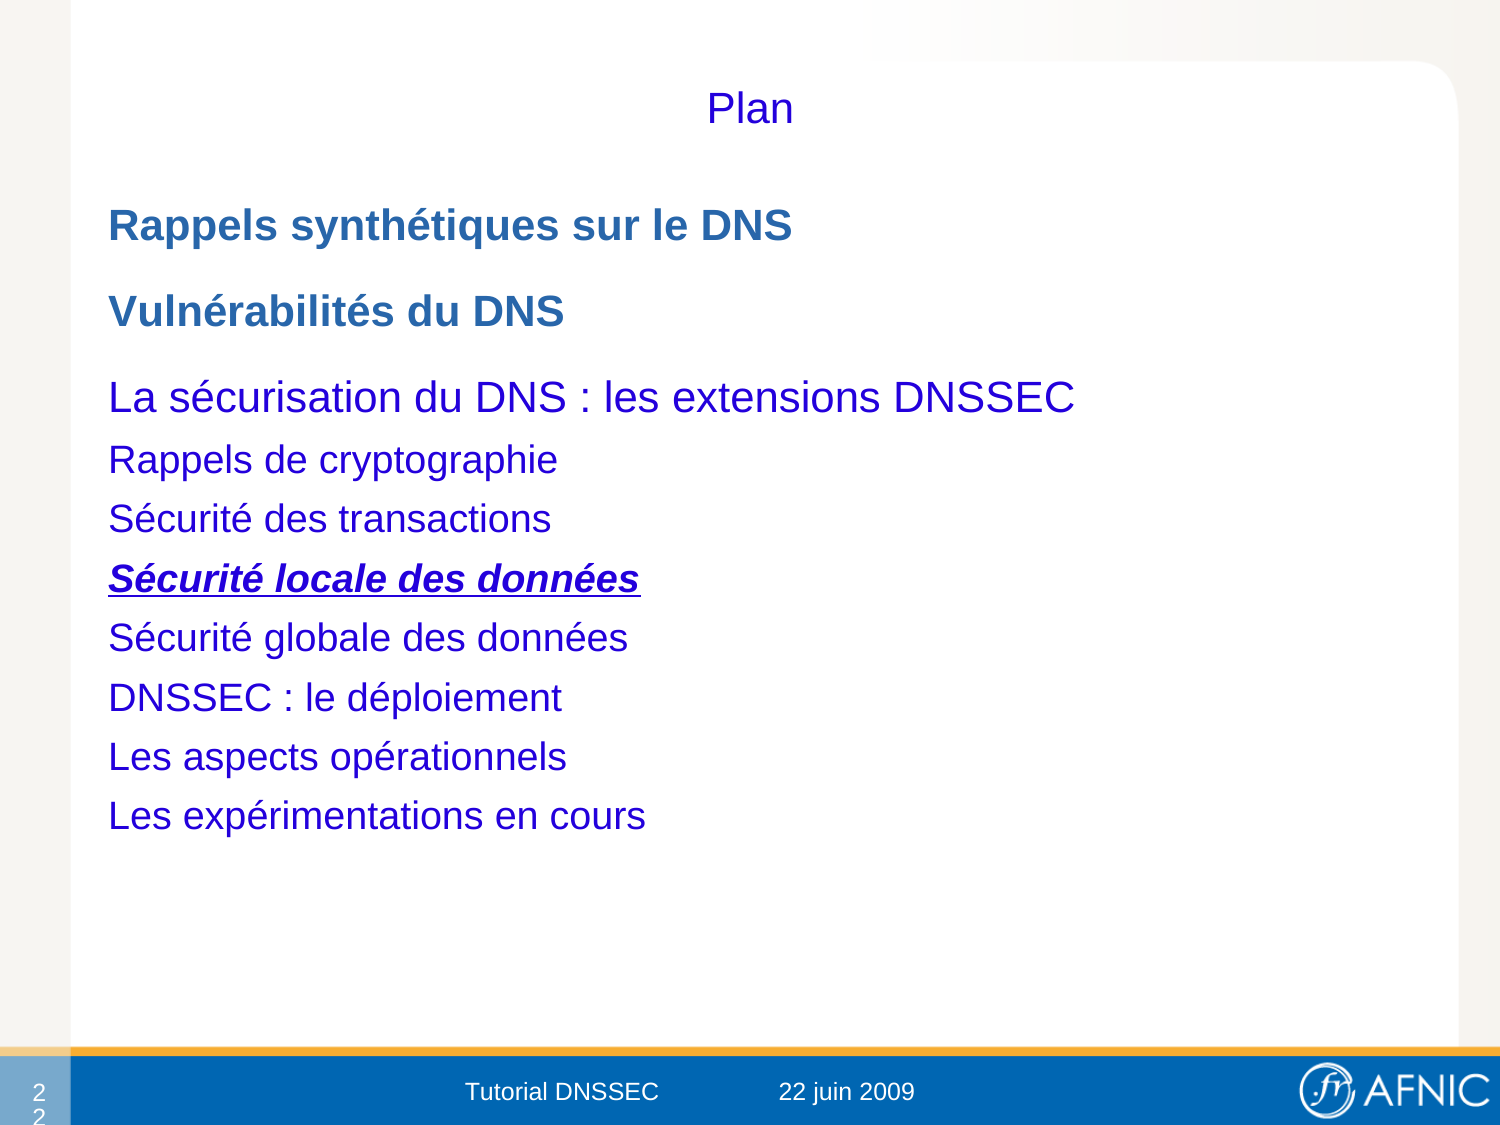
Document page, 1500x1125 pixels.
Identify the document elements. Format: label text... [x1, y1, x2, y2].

list Rappels synthétiques sur le DNS Vulnérabilités du DNS La sécurisation du DNS : les extensions DNSSEC Rappels de cryptographie Sécurité des transactions Sécurité locale des données Sécurité globale des données DNSSEC : le déploiement Les aspects opérationnels Les expérimentations en cours [108, 192, 1419, 993]
title Plan [110, 19, 1391, 192]
picture [0, 0, 1500, 1125]
